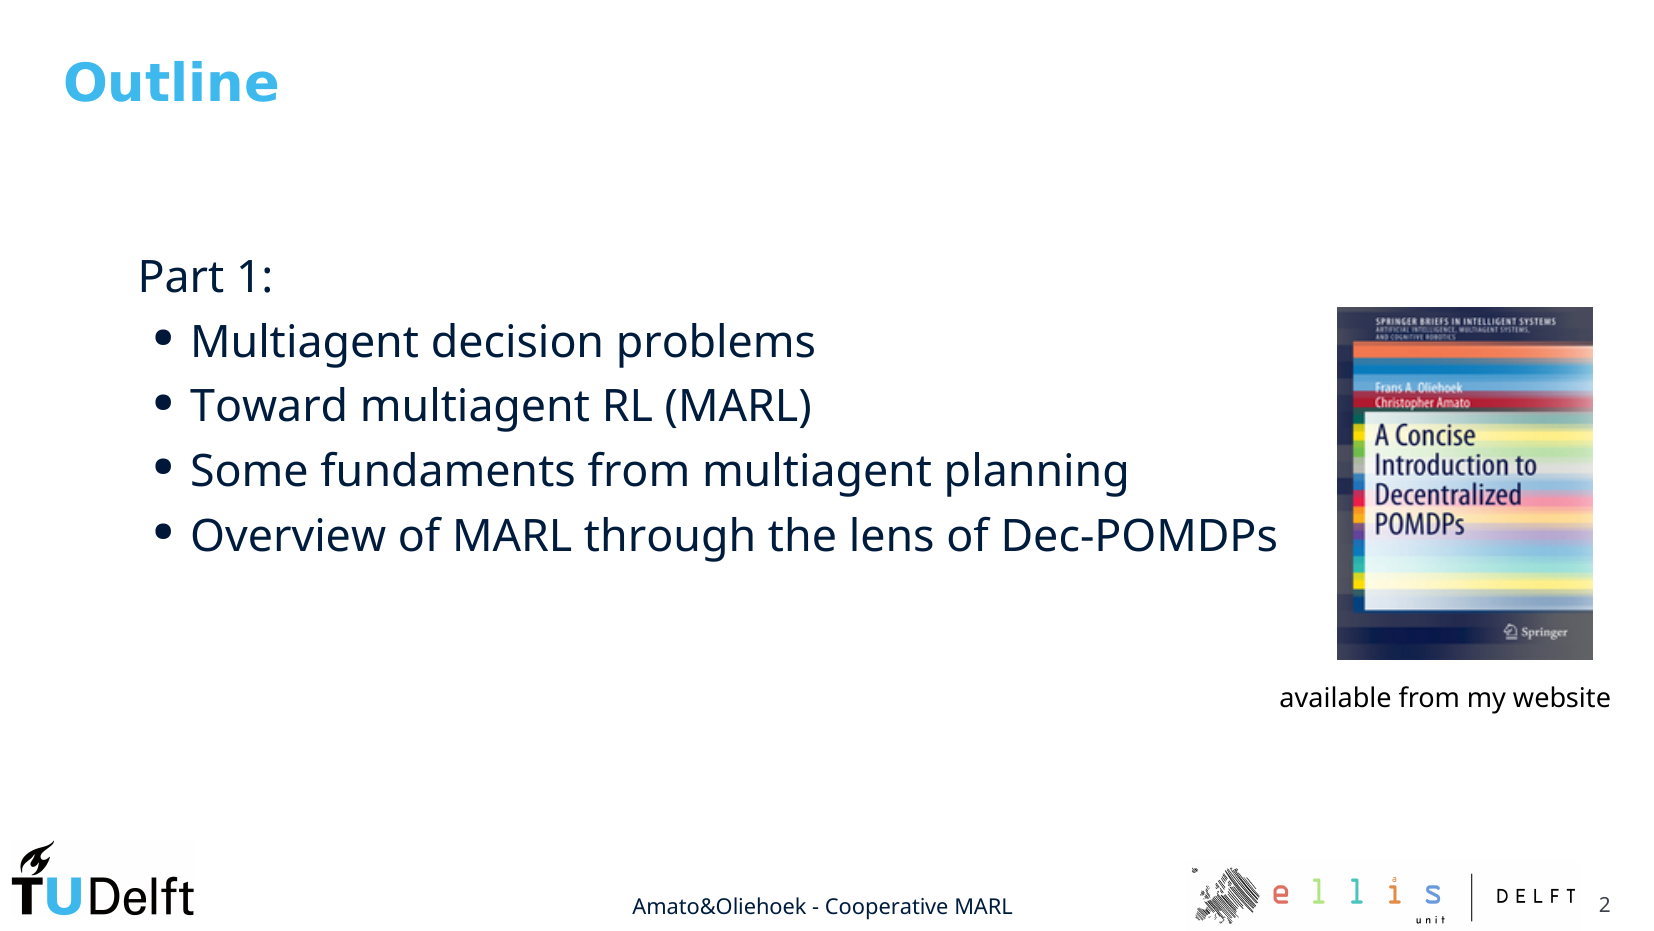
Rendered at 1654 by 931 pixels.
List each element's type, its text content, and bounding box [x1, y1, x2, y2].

text_box available from my website [1222, 640, 1654, 755]
list Part 1: Multiagent decision problems Toward multiagent RL (MARL) Some fundaments from multiagent planning Overview of MARL through the lens of Dec-POMDPs [137, 247, 1543, 761]
title Outline [63, 12, 1571, 112]
picture [11, 840, 195, 917]
picture [1337, 307, 1593, 640]
picture [1186, 860, 1580, 931]
